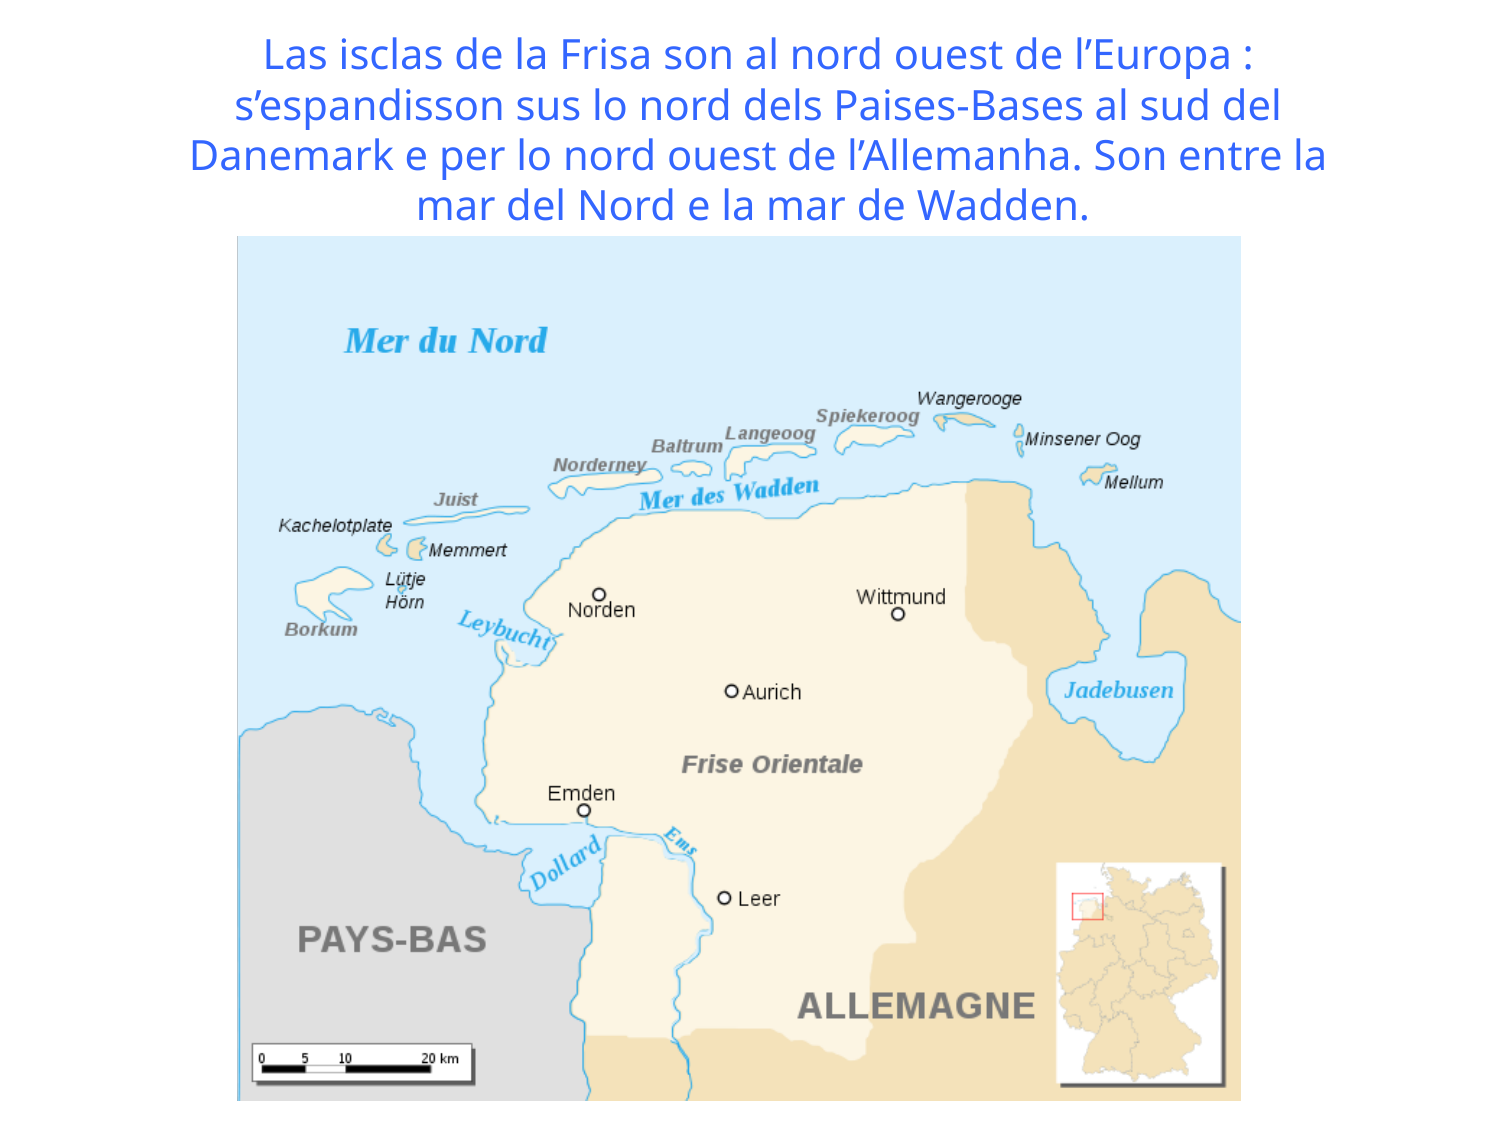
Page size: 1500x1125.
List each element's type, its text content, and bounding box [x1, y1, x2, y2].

picture [236, 236, 1241, 1101]
title Las isclas de la Frisa son al nord ouest de l’Europa : s’espandisson sus lo nord dels Paises-Bases al sud del Danemark e per lo nord ouest de l’Allemanha. Son entre la mar del Nord e la mar de Wadden. [158, 27, 1359, 230]
